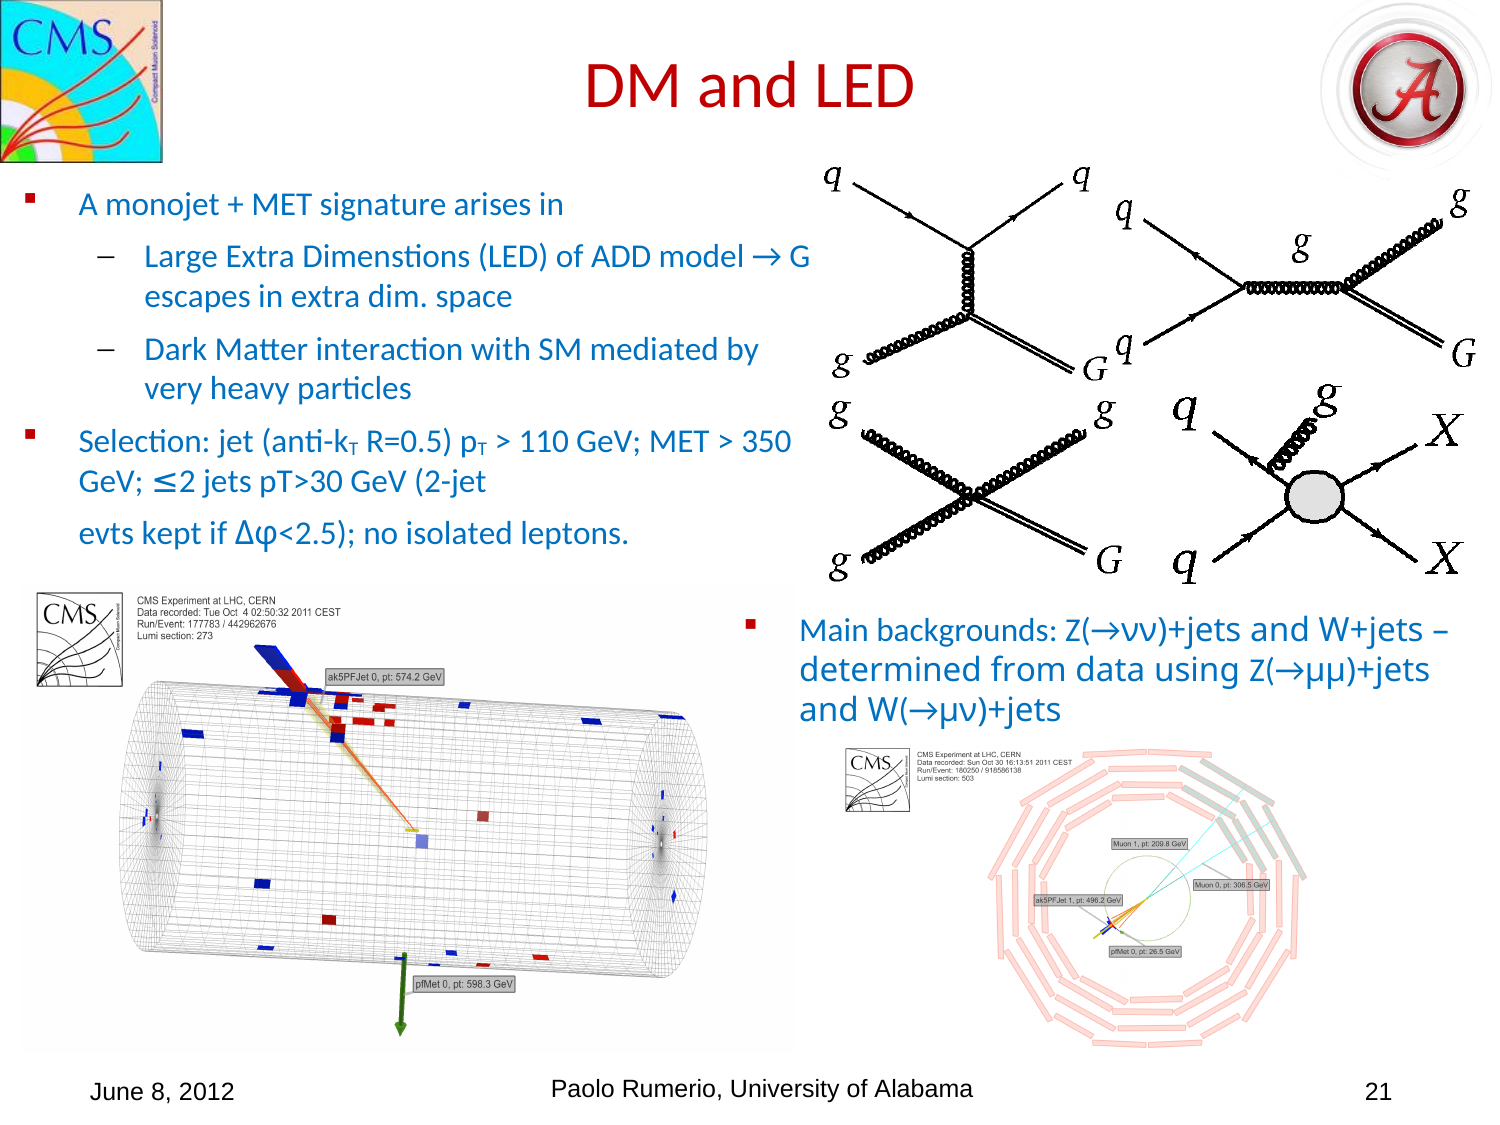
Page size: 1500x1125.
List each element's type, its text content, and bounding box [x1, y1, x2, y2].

picture [1114, 187, 1477, 369]
picture [1170, 382, 1466, 587]
picture [822, 165, 1109, 382]
text_box Main backgrounds: Z(→νν)+jets and W+jets – determined from data using Z(→μμ)+jets and W(→μν)+jets [728, 600, 1471, 950]
text_box A monojet + MET signature arises in Large Extra Dimenstions (LED) of ADD model → G escapes in extra dim. space Dark Matter interaction with SM mediated by very heavy particles Selection: jet (anti-kT R=0.5) pT > 110 GeV; MET > 350 GeV; ≤2 jets pT>30 GeV (2-jet evts kept if Δφ<2.5); no isolated leptons. [7, 174, 835, 950]
picture [834, 950, 1327, 1058]
picture [1319, 0, 1500, 180]
picture [827, 399, 1124, 584]
picture [0, 0, 163, 163]
picture [21, 950, 796, 1053]
text_box DM and LED [163, 0, 1319, 163]
